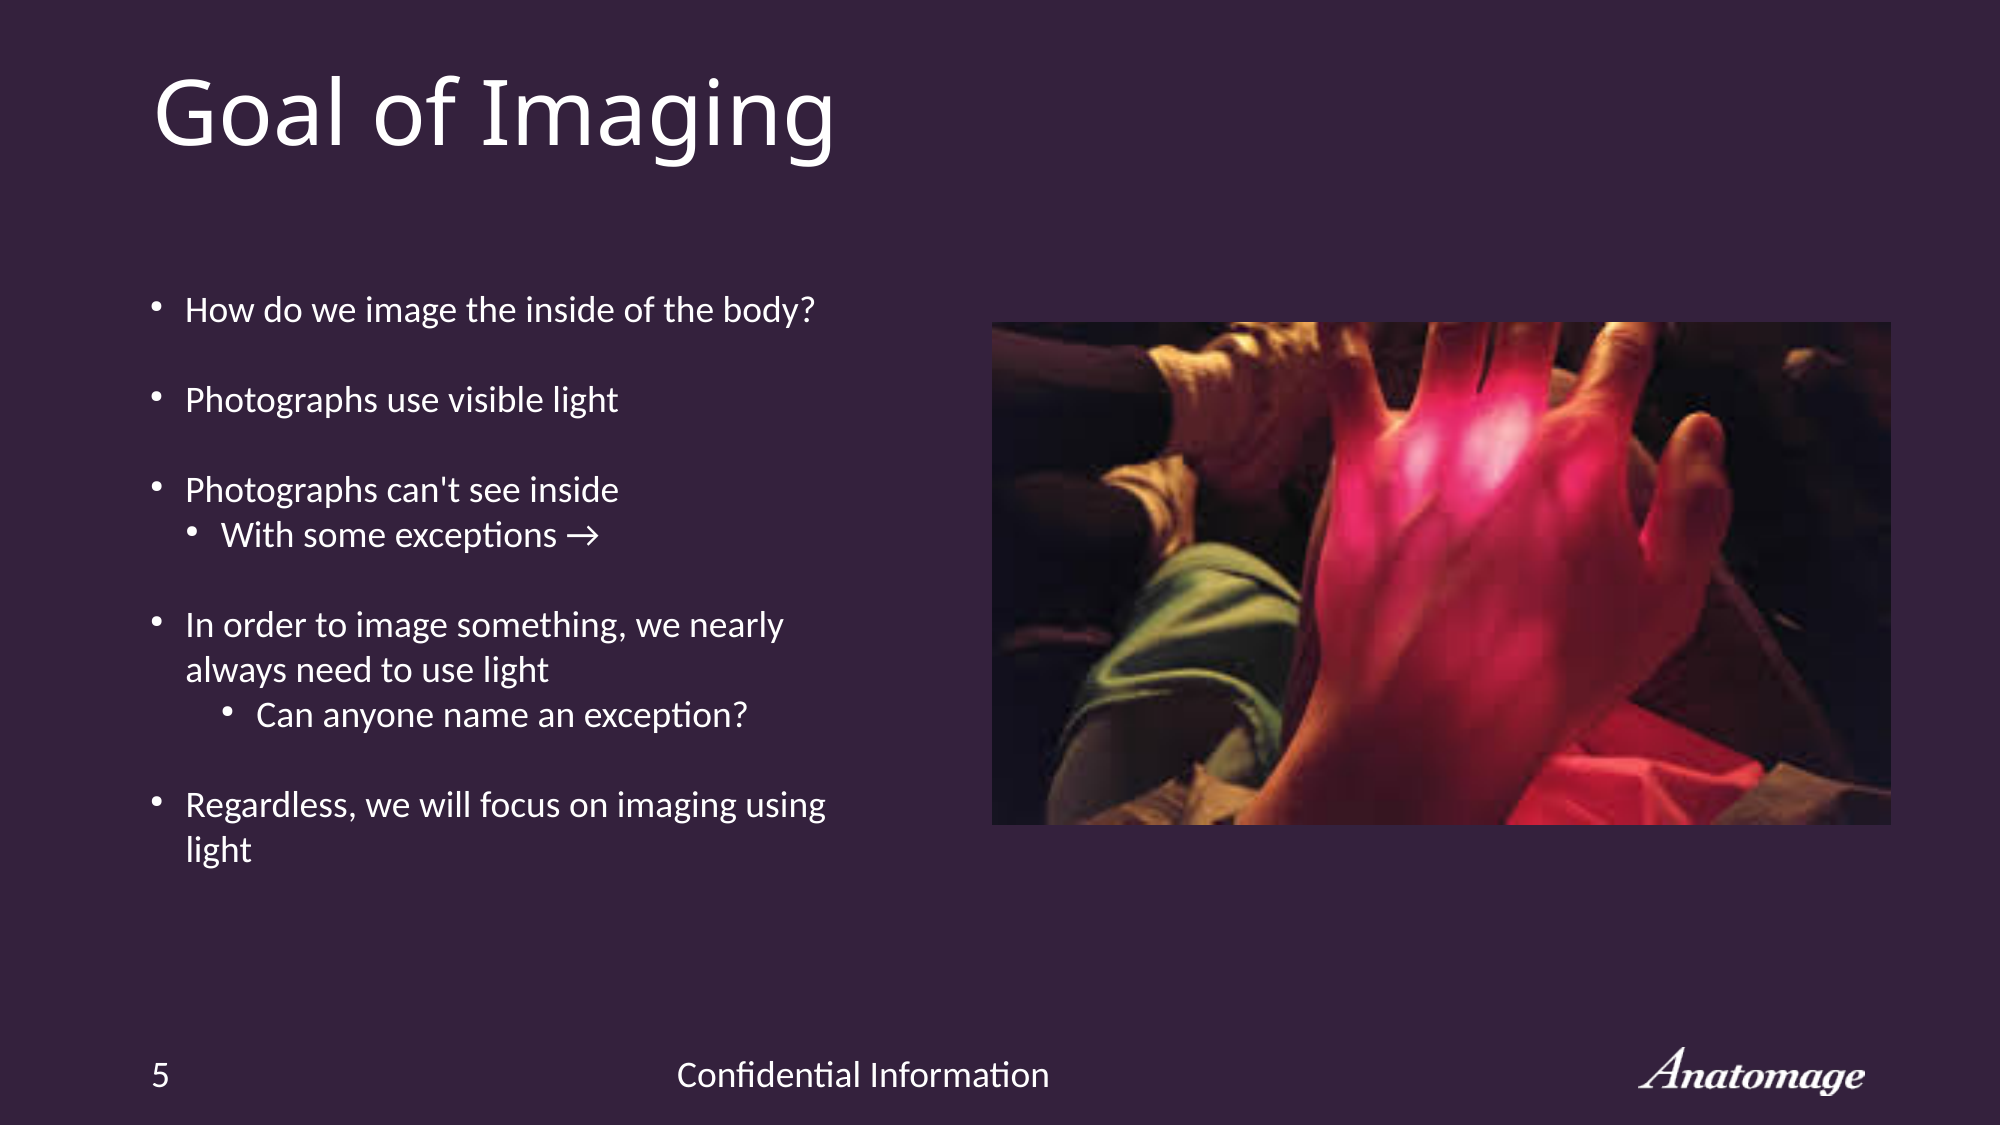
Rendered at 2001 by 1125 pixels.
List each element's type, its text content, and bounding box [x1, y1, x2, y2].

footer Confidential Information [662, 1042, 1338, 1103]
text_box How do we image the inside of the body? Photographs use visible light Photographs can't see inside With some exceptions → In order to image something, we nearly always need to use light Can anyone name an exception? Regardless, we will focus on imaging using light [135, 277, 886, 924]
picture [992, 322, 1891, 826]
title Goal of Imaging [137, 60, 1863, 278]
picture [1638, 1047, 1865, 1096]
slide_number 19 [136, 1042, 587, 1103]
